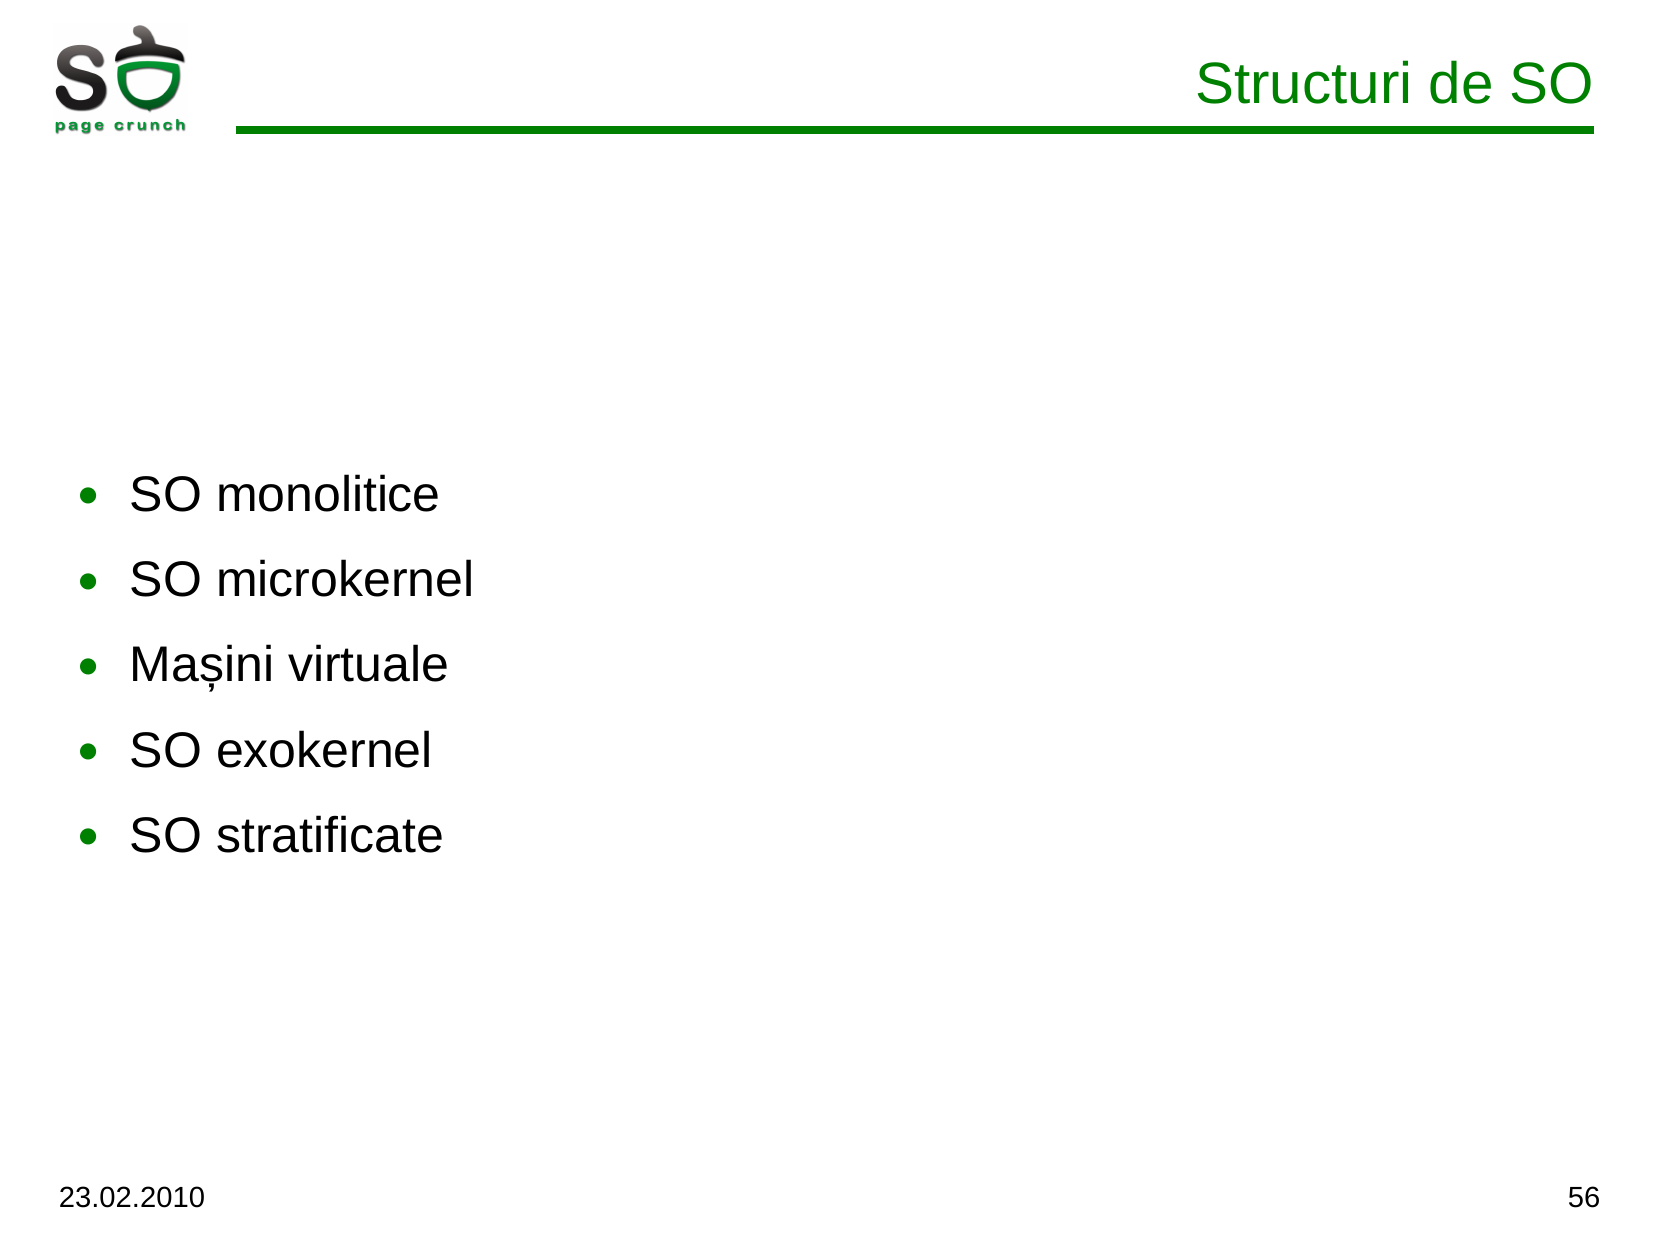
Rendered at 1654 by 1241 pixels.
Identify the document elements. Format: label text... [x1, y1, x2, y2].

title Structuri de SO [236, 49, 1595, 119]
list SO monolitice SO microkernel Mașini virtuale SO exokernel SO stratificate [59, 177, 1595, 1152]
picture [53, 23, 188, 136]
